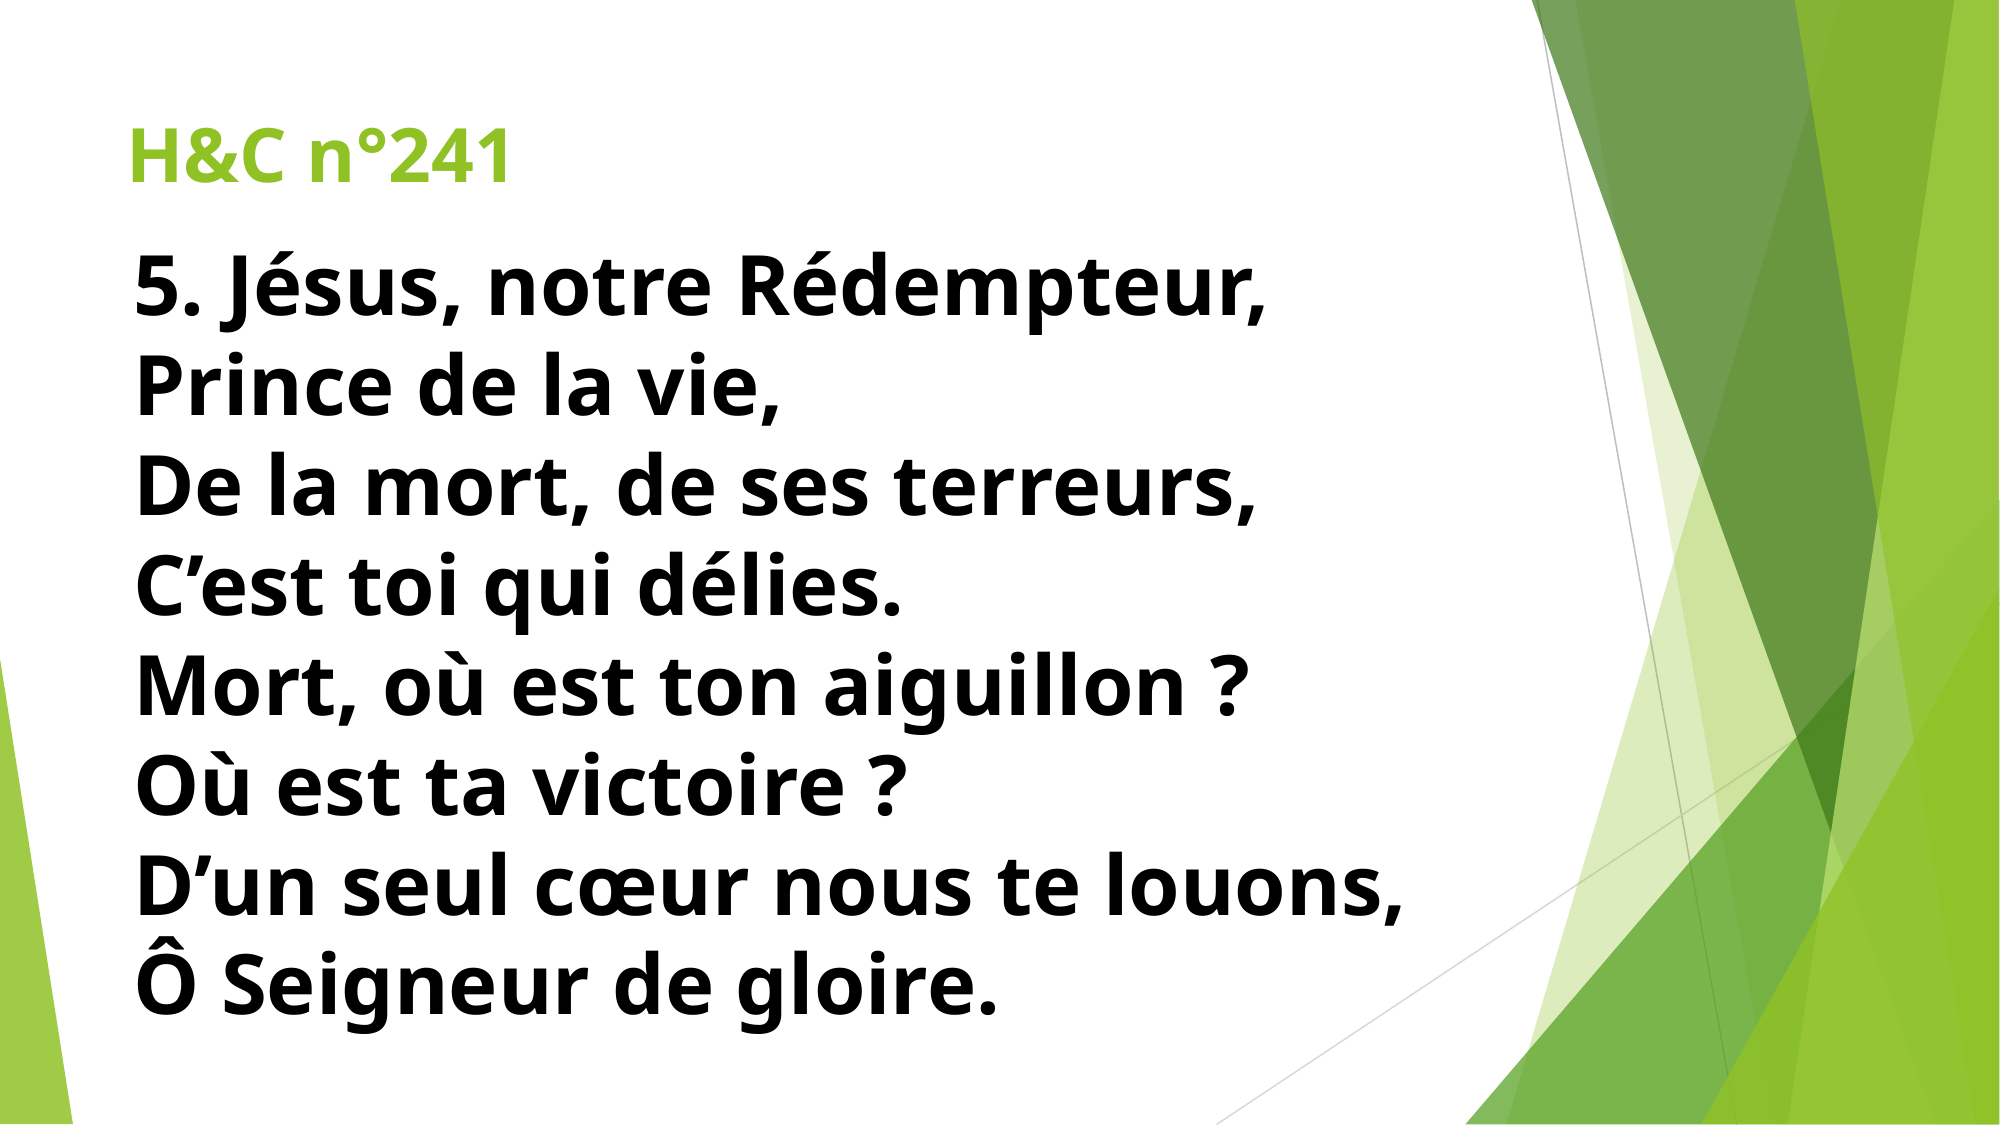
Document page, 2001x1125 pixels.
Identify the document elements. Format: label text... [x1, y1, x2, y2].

text_box H&C n°241 [111, 99, 1522, 213]
text_box 5. Jésus, notre Rédempteur, Prince de la vie, De la mort, de ses terreurs, C’est toi qui délies. Mort, où est ton aiguillon ? Où est ta victoire ? D’un seul cœur nous te louons, Ô Seigneur de gloire. [118, 224, 1961, 1074]
